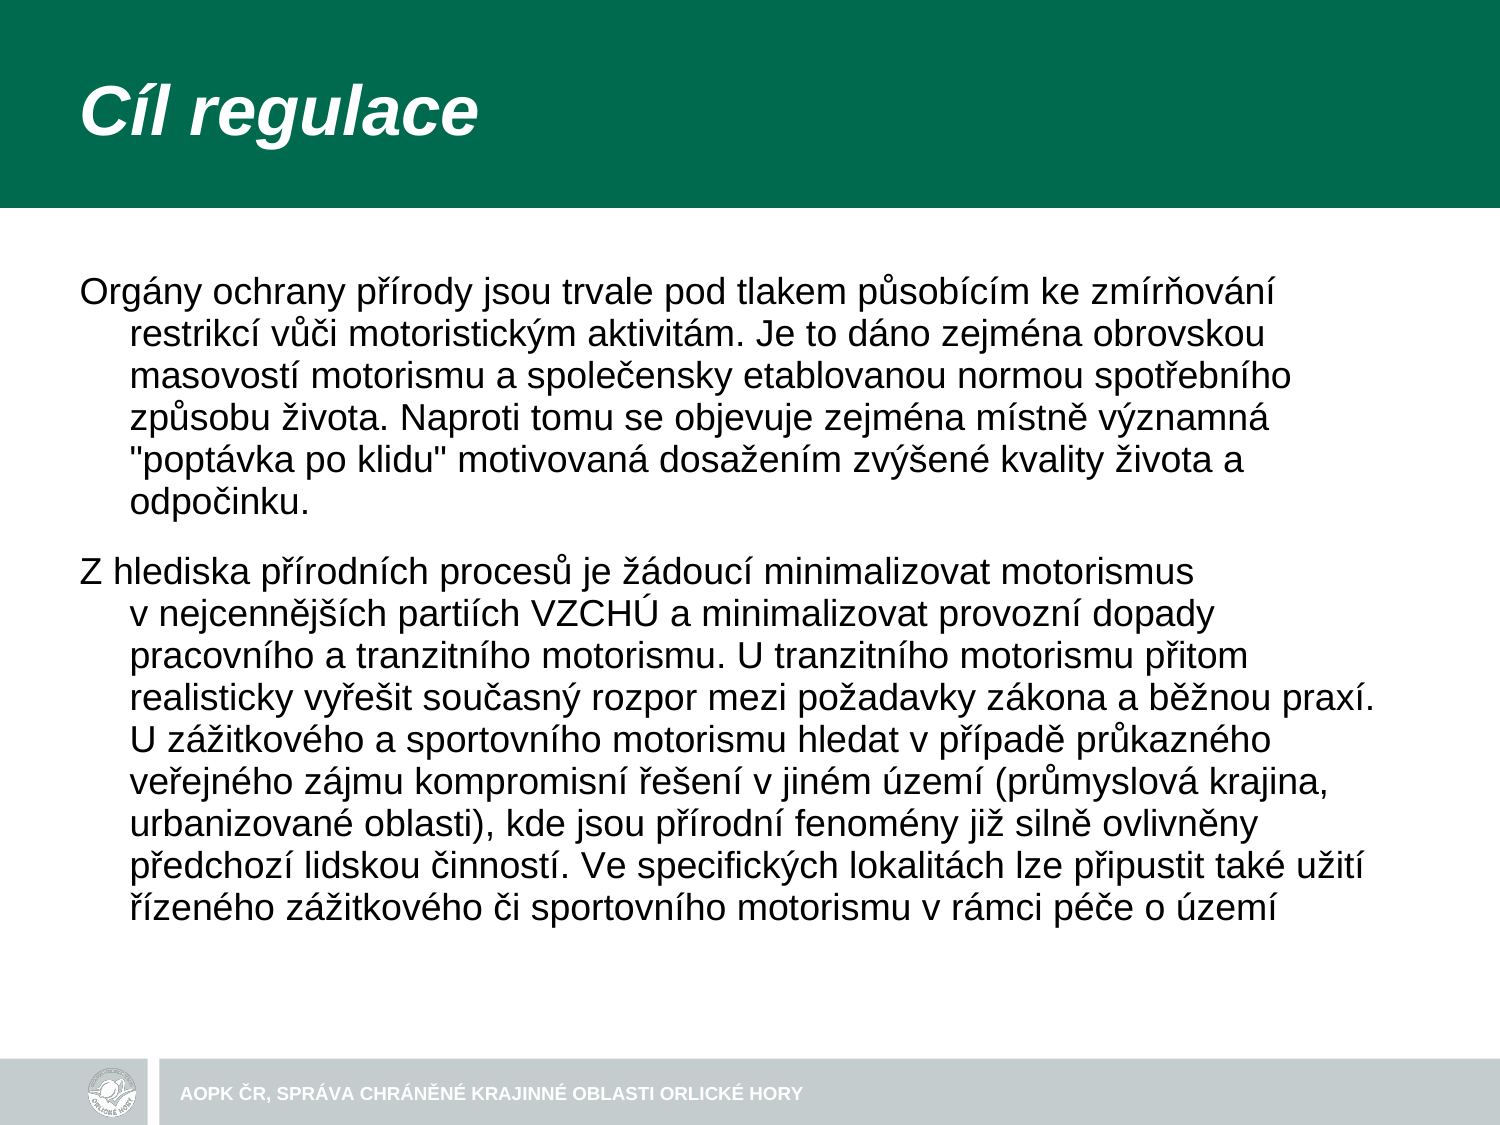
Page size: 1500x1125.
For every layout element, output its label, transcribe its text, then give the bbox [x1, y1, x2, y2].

title Cíl regulace [64, 7, 1436, 216]
list Orgány ochrany přírody jsou trvale pod tlakem působícím ke zmírňování restrikcí vůči motoristickým aktivitám. Je to dáno zejména obrovskou masovostí motorismu a společensky etablovanou normou spotřebního způsobu života. Naproti tomu se objevuje zejména místně významná "poptávka po klidu" motivovaná dosažením zvýšené kvality života a odpočinku. Z hlediska přírodních procesů je žádoucí minimalizovat motorismus v nejcennějších partiích VZCHÚ a minimalizovat provozní dopady pracovního a tranzitního motorismu. U tranzitního motorismu přitom realisticky vyřešit současný rozpor mezi požadavky zákona a běžnou praxí. U zážitkového a sportovního motorismu hledat v případě průkazného veřejného zájmu kompromisní řešení v jiném území (průmyslová krajina, urbanizované oblasti), kde jsou přírodní fenomény již silně ovlivněny předchozí lidskou činností. Ve specifických lokalitách lze připustit také užití řízeného zážitkového či sportovního motorismu v rámci péče o území [64, 262, 1426, 1024]
picture [88, 1068, 136, 1117]
